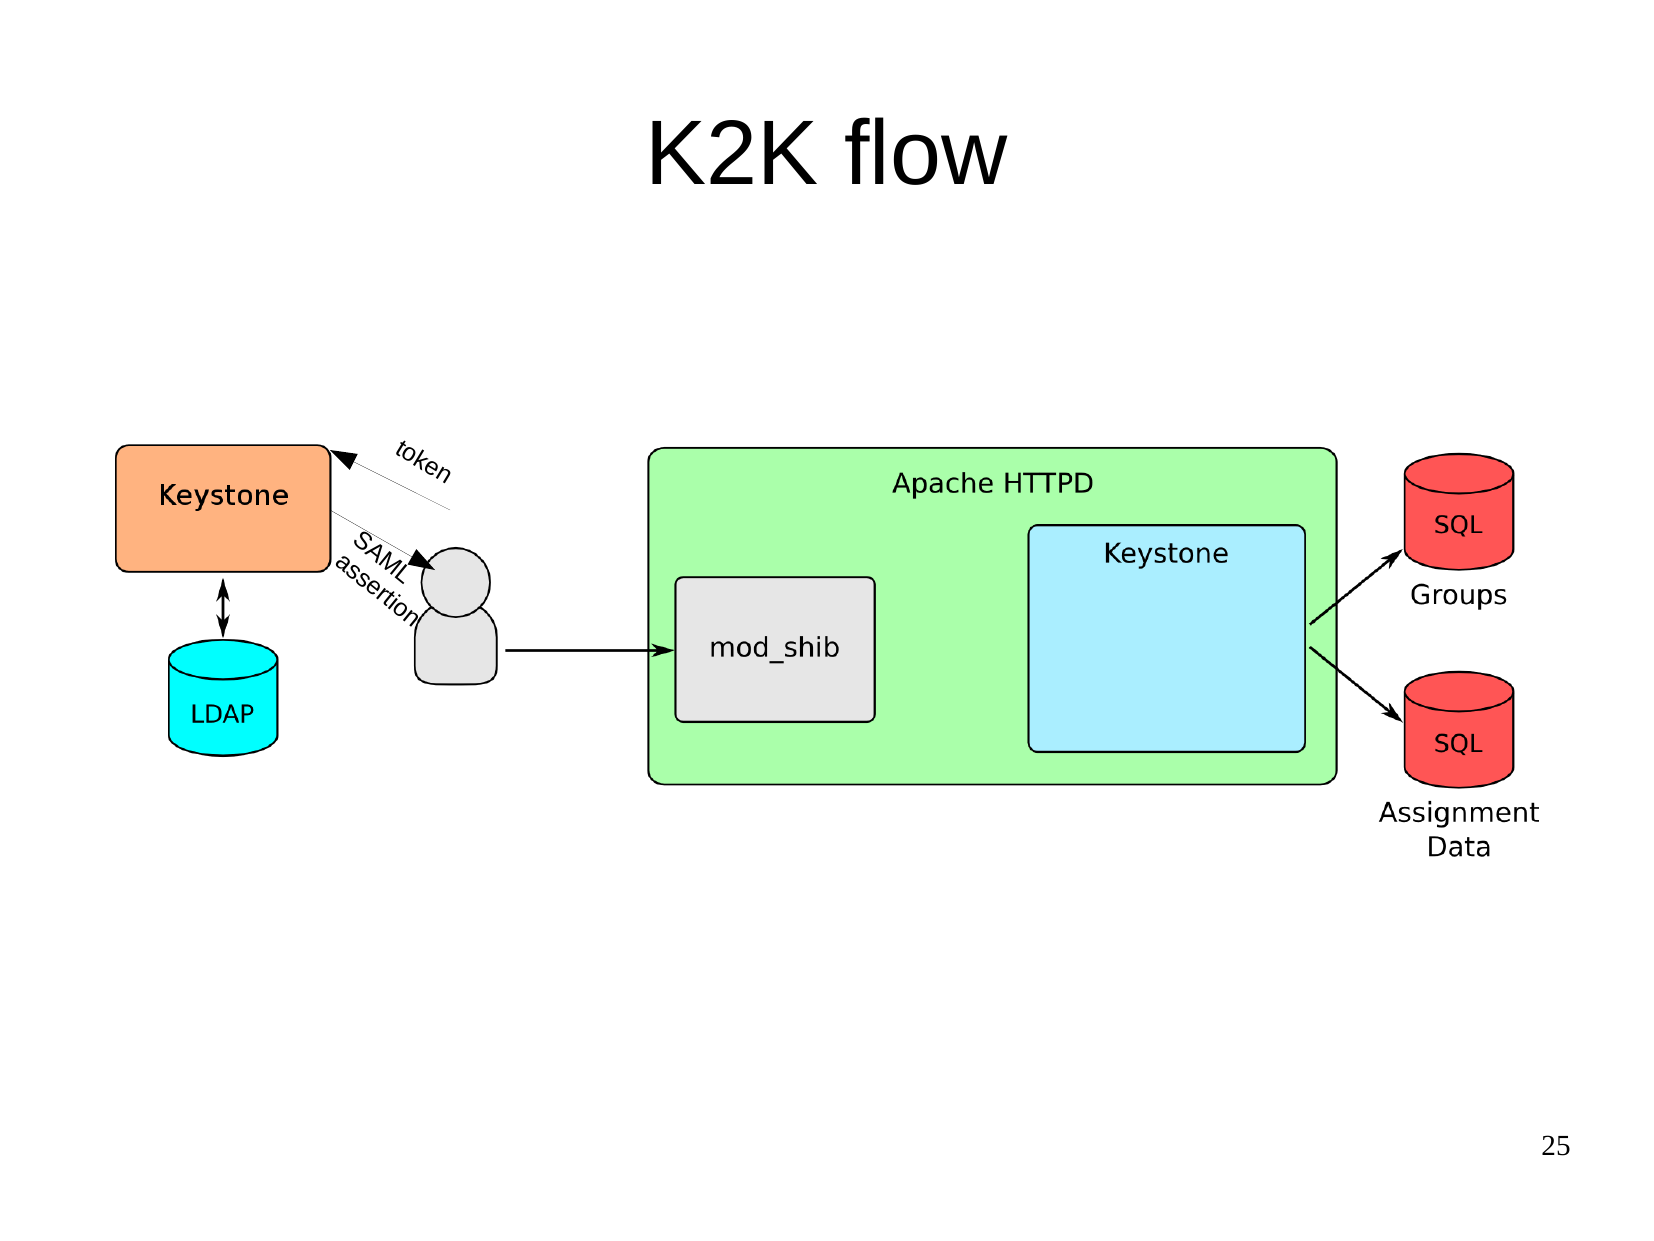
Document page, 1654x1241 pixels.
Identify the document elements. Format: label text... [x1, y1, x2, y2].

text_box token [374, 420, 526, 535]
text_box SAML assertion [270, 510, 499, 733]
title K2K flow [82, 49, 1571, 257]
picture [82, 392, 1571, 908]
